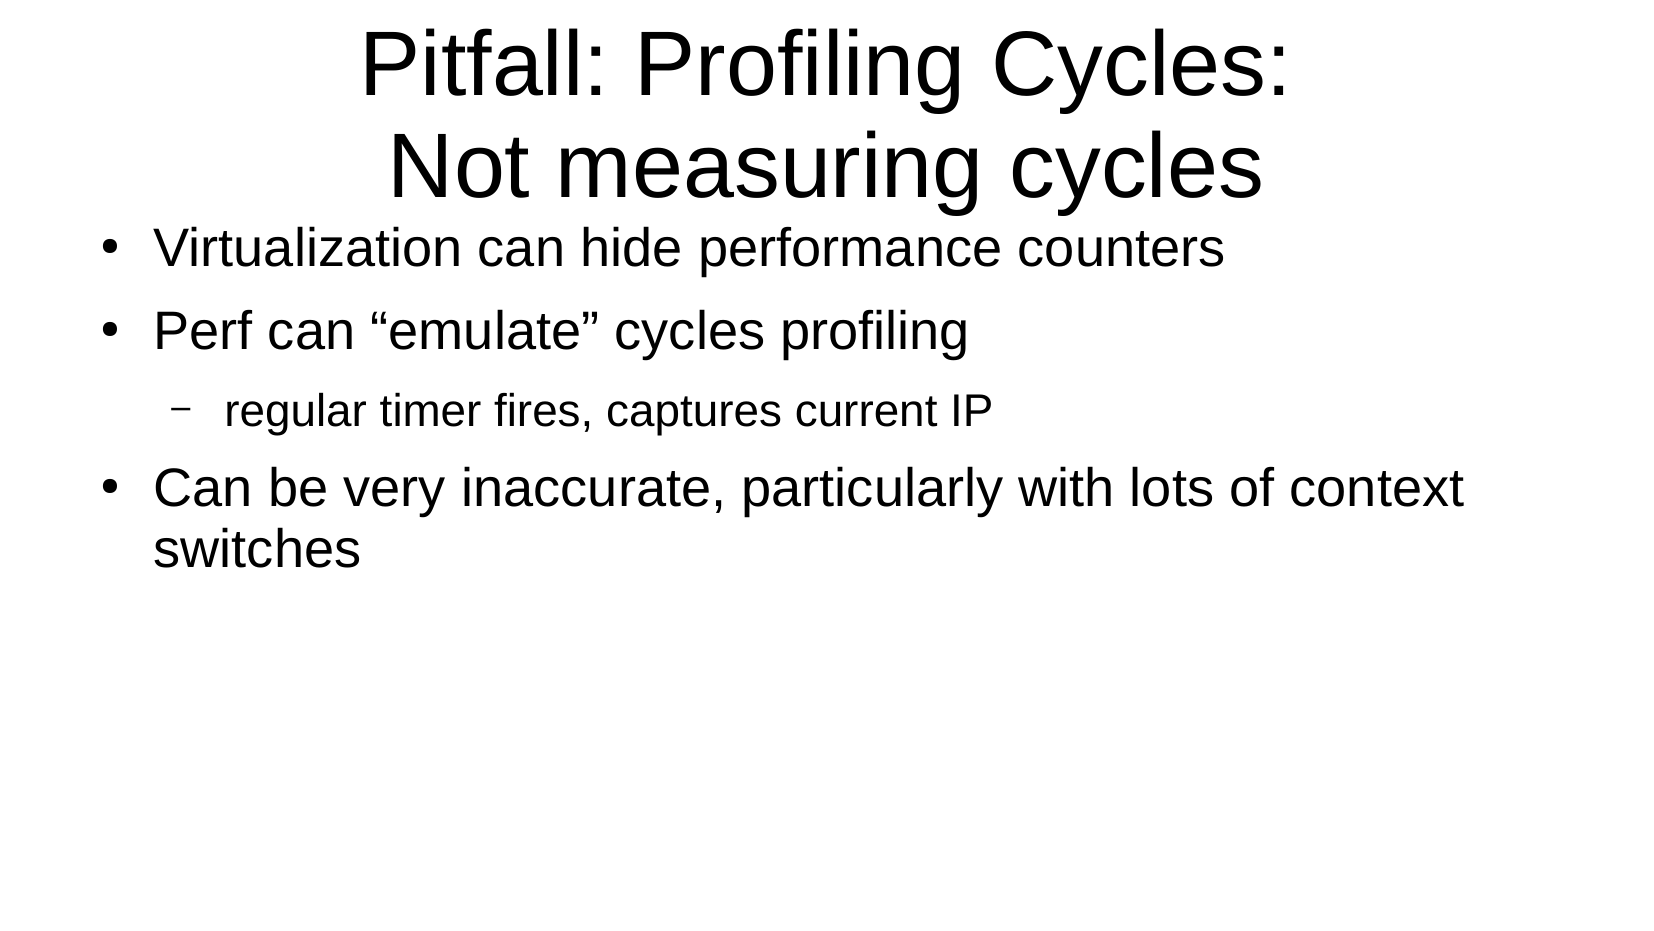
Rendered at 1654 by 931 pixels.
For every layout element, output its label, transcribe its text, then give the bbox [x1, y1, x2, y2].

list Virtualization can hide performance counters Perf can “emulate” cycles profiling regular timer fires, captures current IP Can be very inaccurate, particularly with lots of context switches [82, 217, 1571, 758]
title Pitfall: Profiling Cycles: Not measuring cycles [82, 12, 1571, 217]
